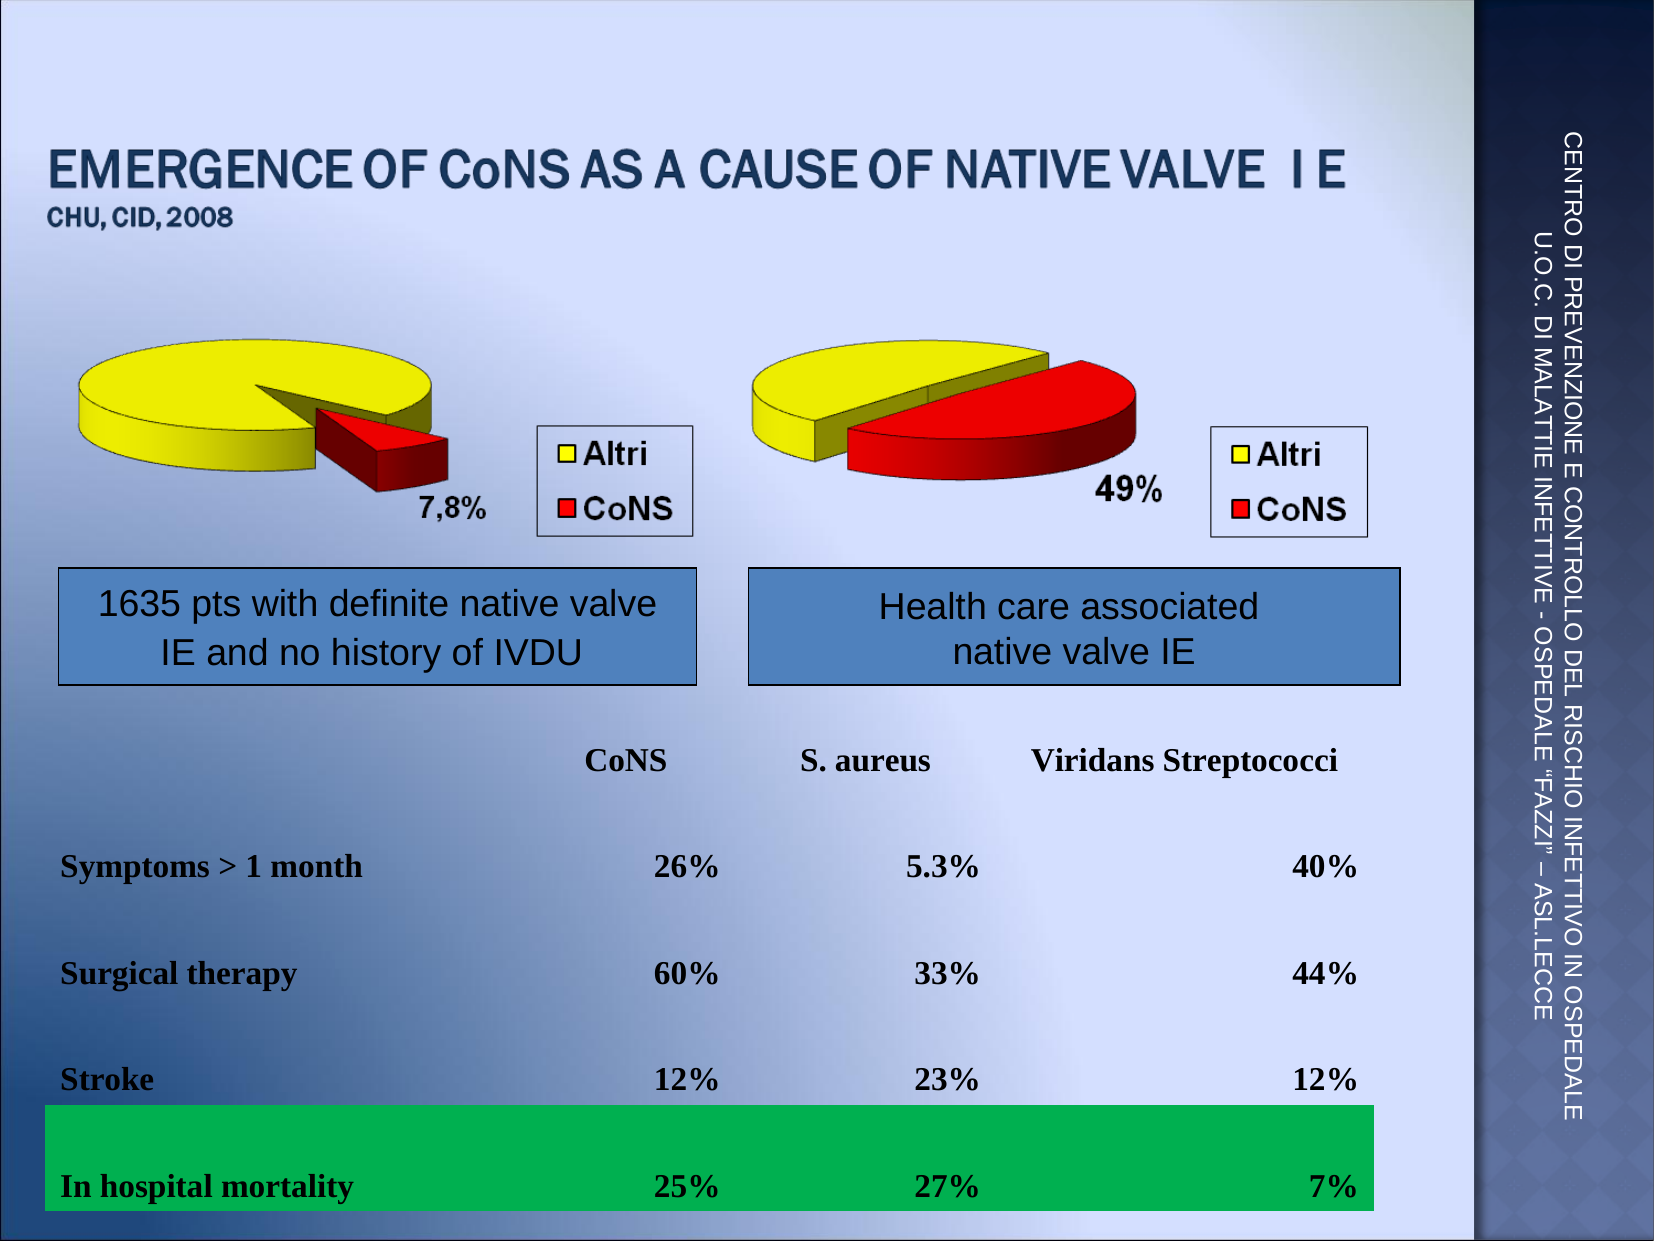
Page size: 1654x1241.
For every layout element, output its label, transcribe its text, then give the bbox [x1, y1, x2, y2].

table_cell 60% [517, 892, 735, 998]
table_cell 40% [996, 785, 1374, 892]
table_cell 5.3% [735, 785, 996, 892]
table_cell 12% [517, 998, 735, 1105]
table_cell 33% [735, 892, 996, 998]
table_header CoNS [517, 679, 735, 785]
text_box 1635 pts with definite native valve IE and no history of IVDU [58, 567, 697, 686]
table_header Viridans Streptococci [996, 686, 1374, 785]
table_cell 25% [517, 1105, 735, 1211]
table_cell 44% [996, 892, 1374, 998]
table_cell Surgical therapy [45, 892, 517, 998]
text_box Health care associated native valve IE [748, 567, 1400, 686]
picture [0, 0, 1654, 1241]
table_cell Stroke [45, 998, 517, 1105]
table_cell 26% [517, 785, 735, 892]
table_cell In hospital mortality [45, 1105, 517, 1211]
table_header [45, 679, 517, 785]
table_header S. aureus [735, 679, 996, 785]
table_cell 23% [735, 998, 996, 1105]
table_cell 12% [996, 998, 1374, 1105]
table_cell 7% [996, 1105, 1374, 1211]
text_box CENTRO DI PREVENZIONE E CONTROLLO DEL RISCHIO INFETTIVO IN OSPEDALE U.O.C. DI MALATTIE INFETTIVE - OSPEDALE “FAZZI” – ASL.LECCE [1522, 64, 1598, 1189]
table_cell 27% [735, 1105, 996, 1211]
table_cell Symptoms > 1 month [45, 785, 517, 892]
